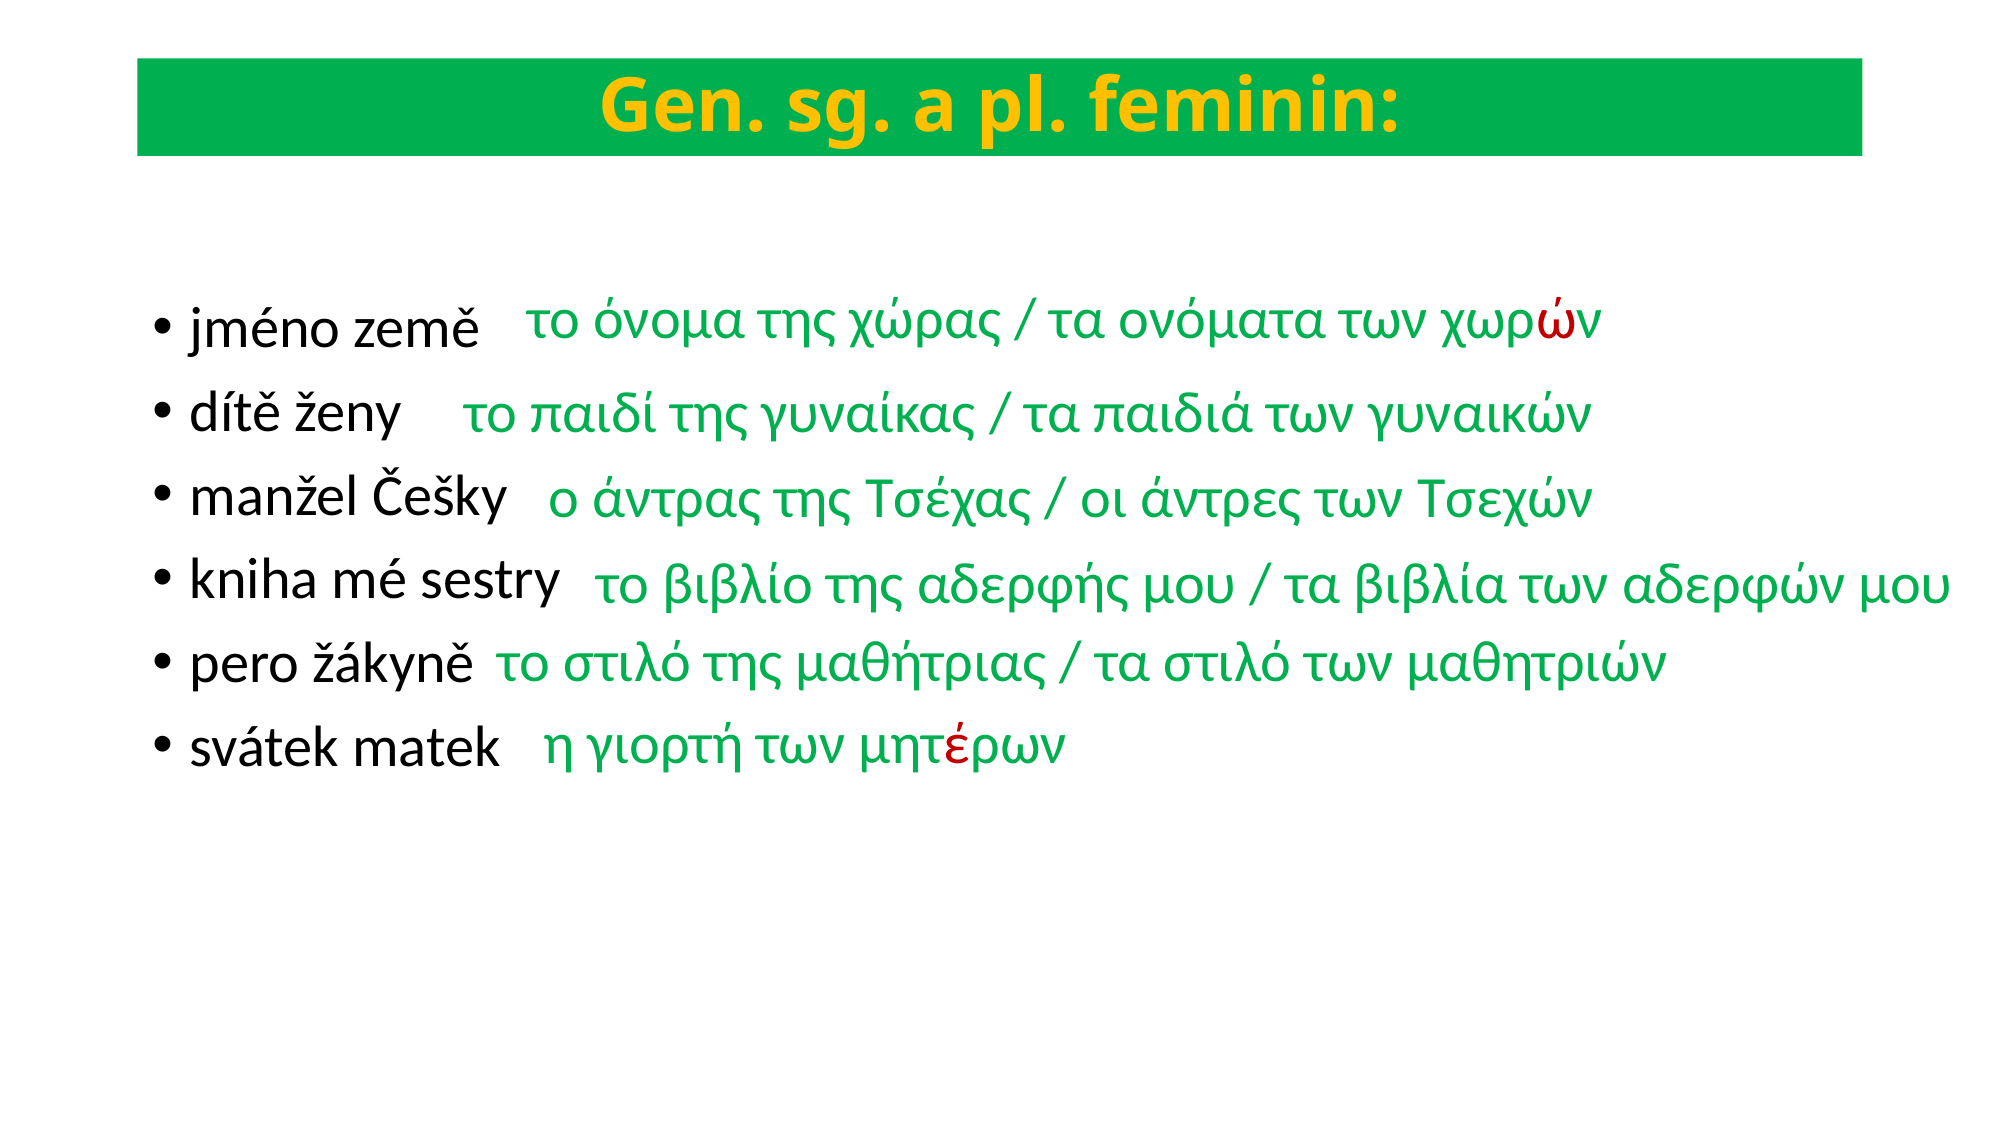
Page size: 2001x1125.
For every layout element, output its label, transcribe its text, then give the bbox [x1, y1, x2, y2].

text_box ο άντρας της Τσέχας / οι άντρες των Τσεχών [533, 452, 1622, 538]
text_box το βιβλίο της αδερφής μου / τα βιβλία των αδερφών μου [580, 537, 1984, 624]
text_box το παιδί της γυναίκας / τα παιδιά των γυναικών [449, 366, 1622, 453]
list jméno země dítě ženy manžel Češky kniha mé sestry pero žákyně svátek matek [137, 289, 1863, 1014]
title Gen. sg. a pl. feminin: [137, 58, 1863, 156]
text_box το όνομα της χώρας / τα ονόματα των χωρών [512, 272, 1664, 359]
text_box η γιορτή των μητέρων [528, 697, 1088, 784]
text_box το στιλό της μαθήτριας / τα στιλό των μαθητριών [482, 615, 1734, 747]
